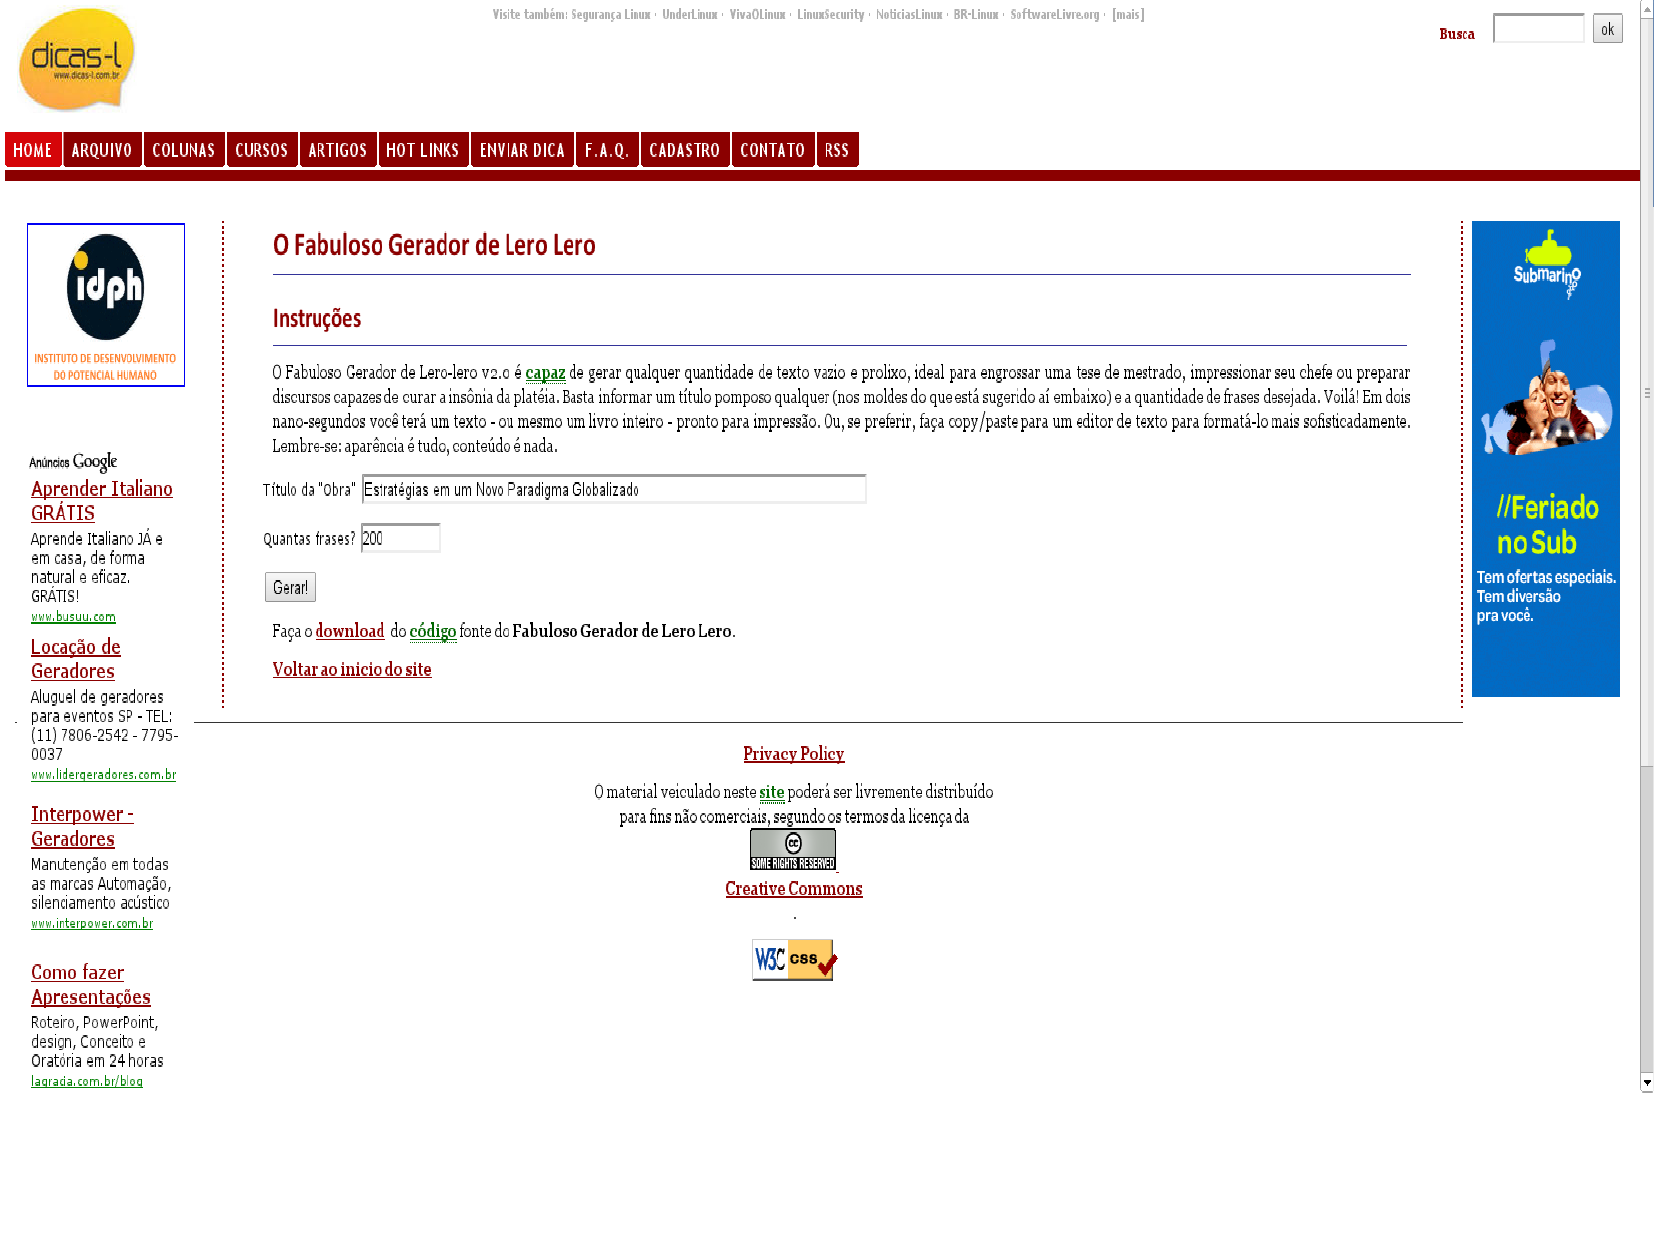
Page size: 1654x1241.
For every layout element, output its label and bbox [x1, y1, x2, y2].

picture [0, 0, 1654, 1093]
